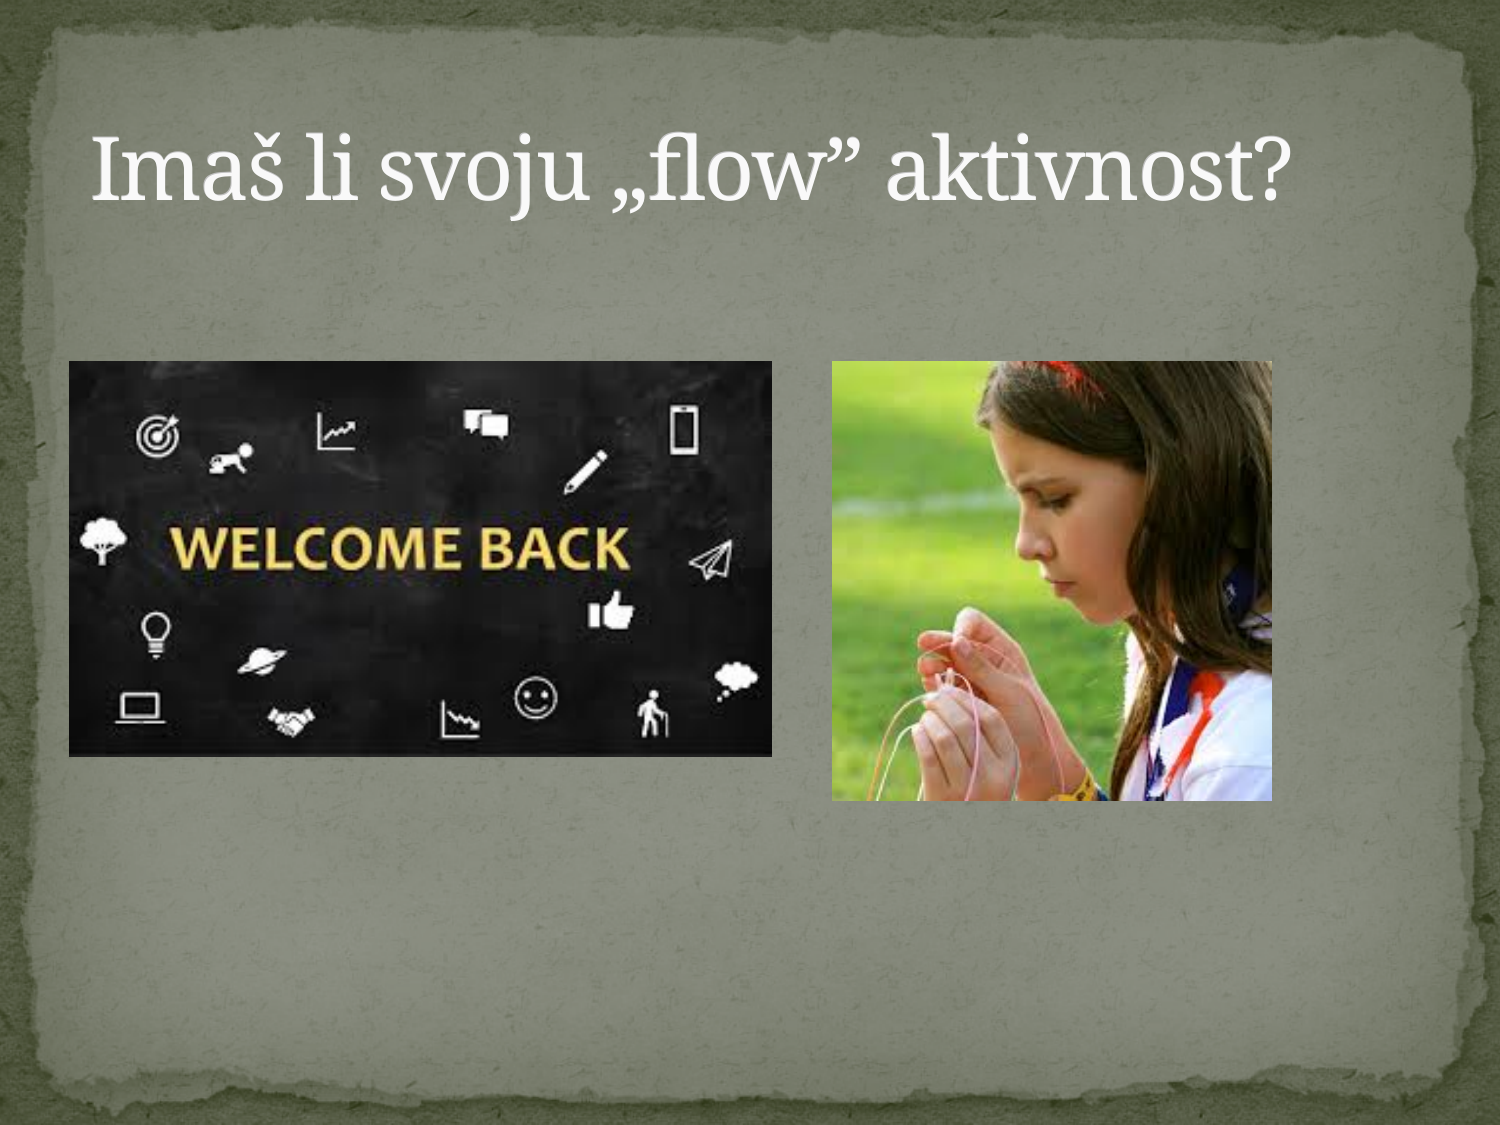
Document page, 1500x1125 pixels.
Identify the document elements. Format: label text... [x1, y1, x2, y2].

title Imaš li svoju „flow” aktivnost? [75, 24, 1426, 225]
picture [832, 361, 1272, 801]
picture [69, 361, 772, 757]
